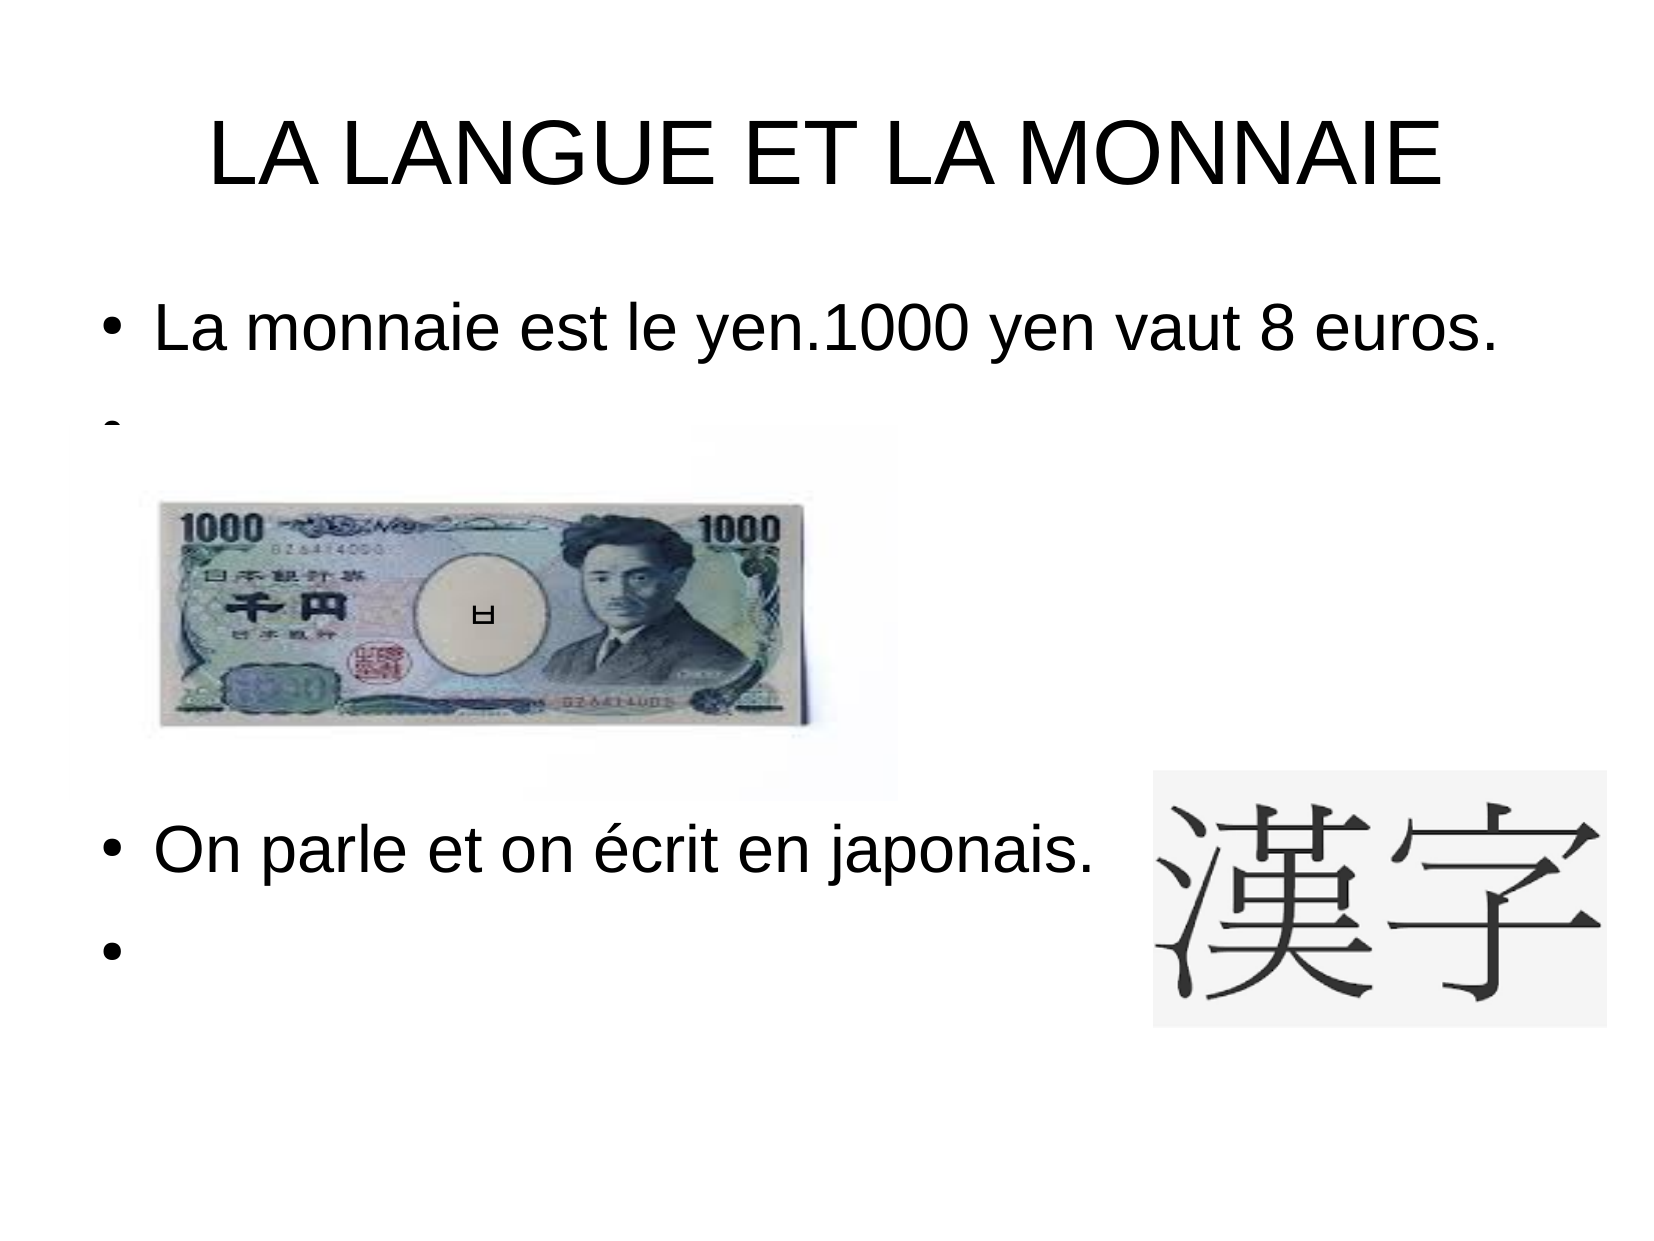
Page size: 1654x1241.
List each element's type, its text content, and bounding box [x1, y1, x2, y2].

picture [1153, 755, 1607, 1028]
picture [68, 425, 898, 801]
title LA LANGUE ET LA MONNAIE [82, 49, 1571, 257]
list La monnaie est le yen.1000 yen vaut 8 euros. On parle et on écrit en japonais. [82, 290, 1571, 1109]
